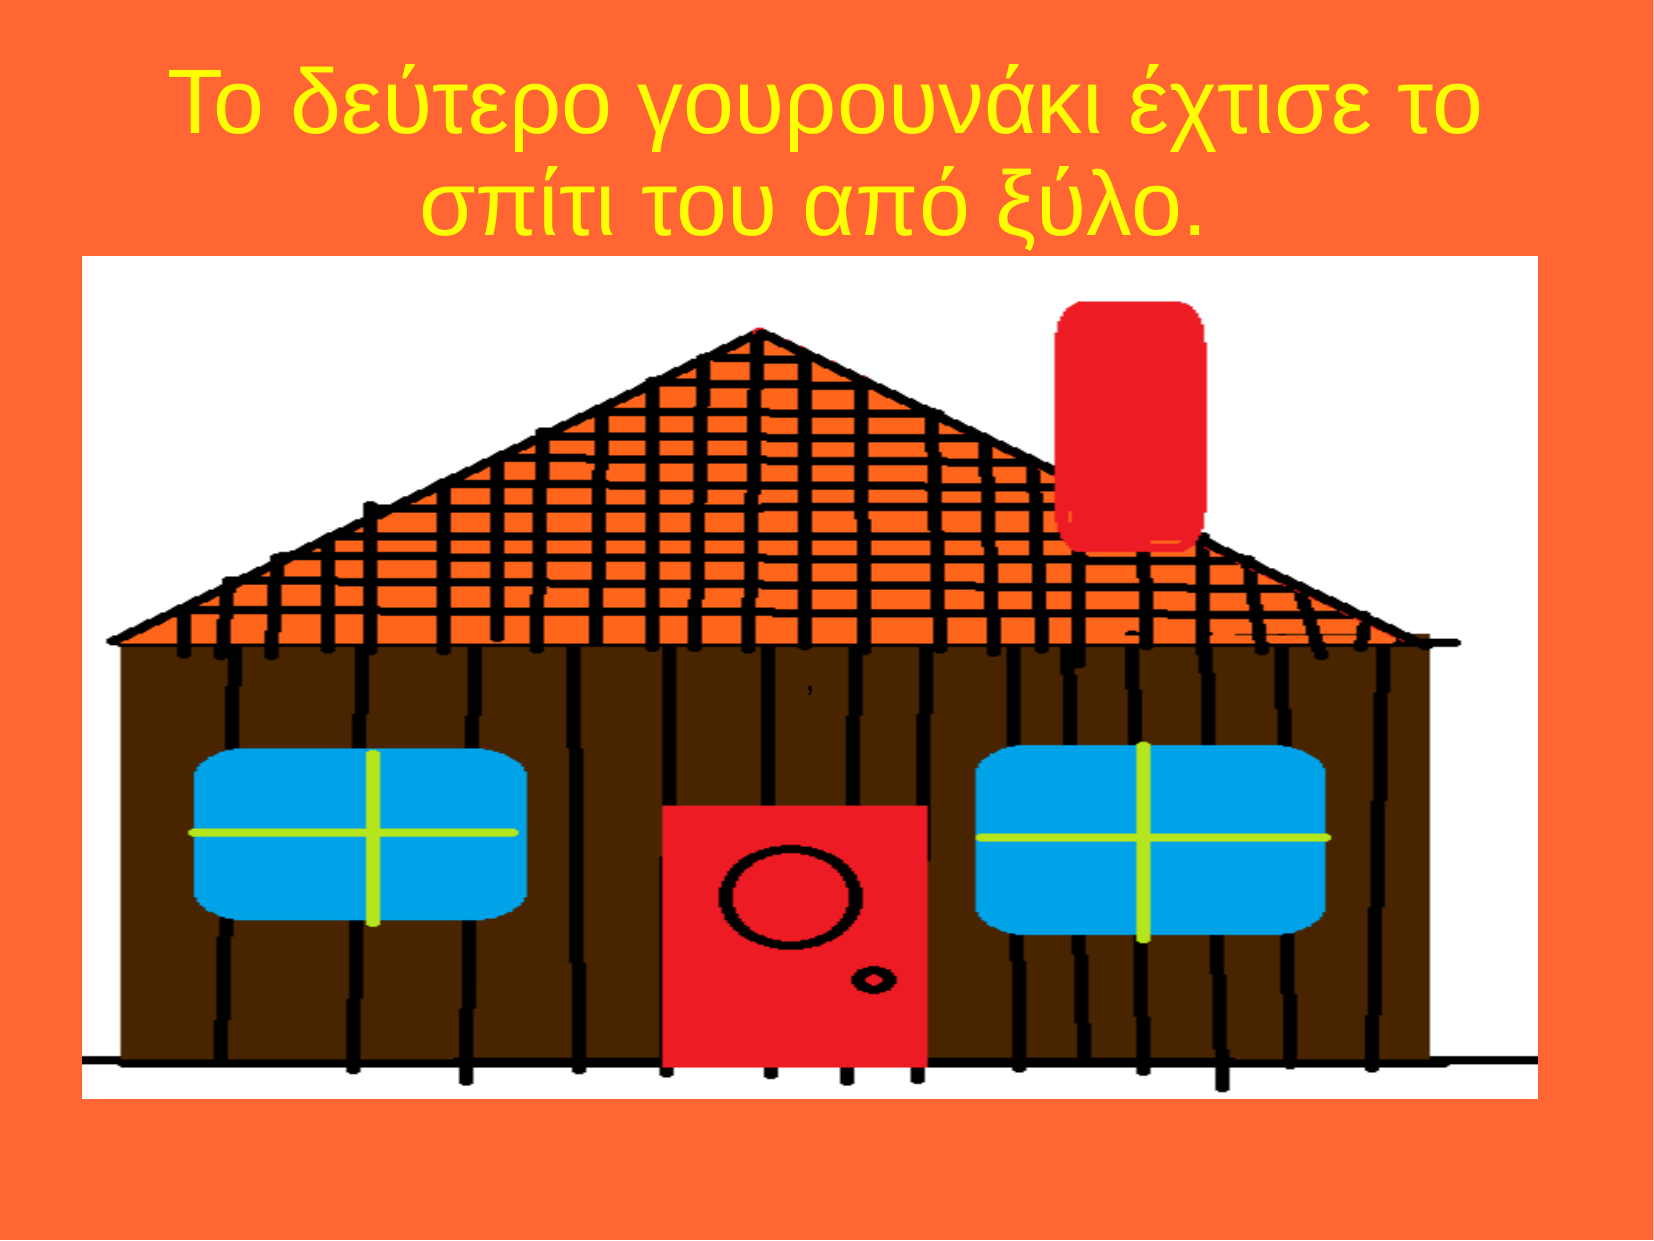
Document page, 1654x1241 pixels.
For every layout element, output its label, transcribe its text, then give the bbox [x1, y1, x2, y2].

title Το δεύτερο γουρουνάκι έχτισε το σπίτι του από ξύλο. [82, 49, 1571, 257]
picture [82, 256, 1538, 1099]
